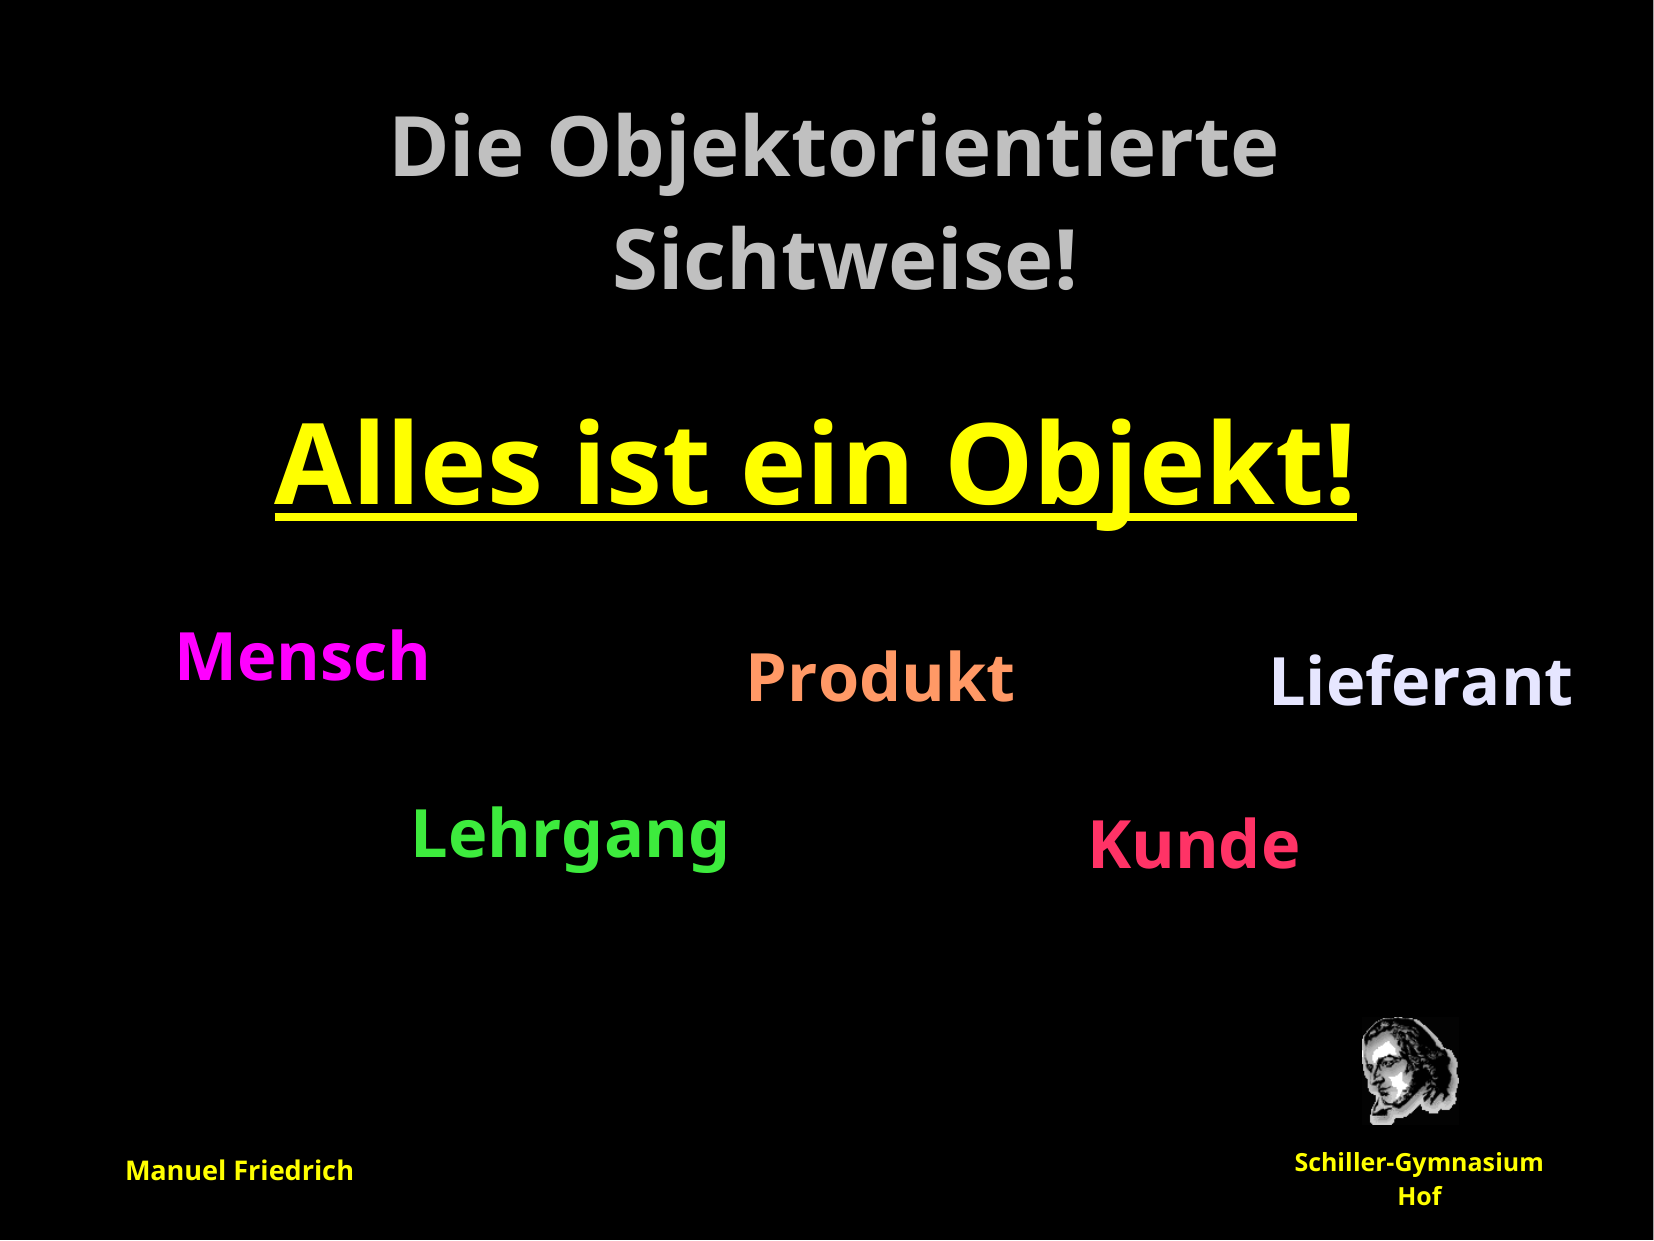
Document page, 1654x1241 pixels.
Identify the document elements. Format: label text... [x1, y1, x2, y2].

text_box Mensch [174, 609, 430, 690]
picture [1362, 1017, 1459, 1125]
text_box Lieferant [1268, 634, 1571, 715]
text_box Manuel Friedrich [124, 1151, 357, 1185]
text_box Alles ist ein Objekt! [274, 383, 1387, 520]
text_box Kunde [1087, 797, 1307, 878]
text_box Produkt [745, 629, 1014, 710]
text_box Lehrgang [410, 785, 737, 866]
text_box Die Objektorientierte Sichtweise! [388, 87, 1311, 288]
text_box Schiller-Gymnasium Hof [1294, 1145, 1549, 1206]
